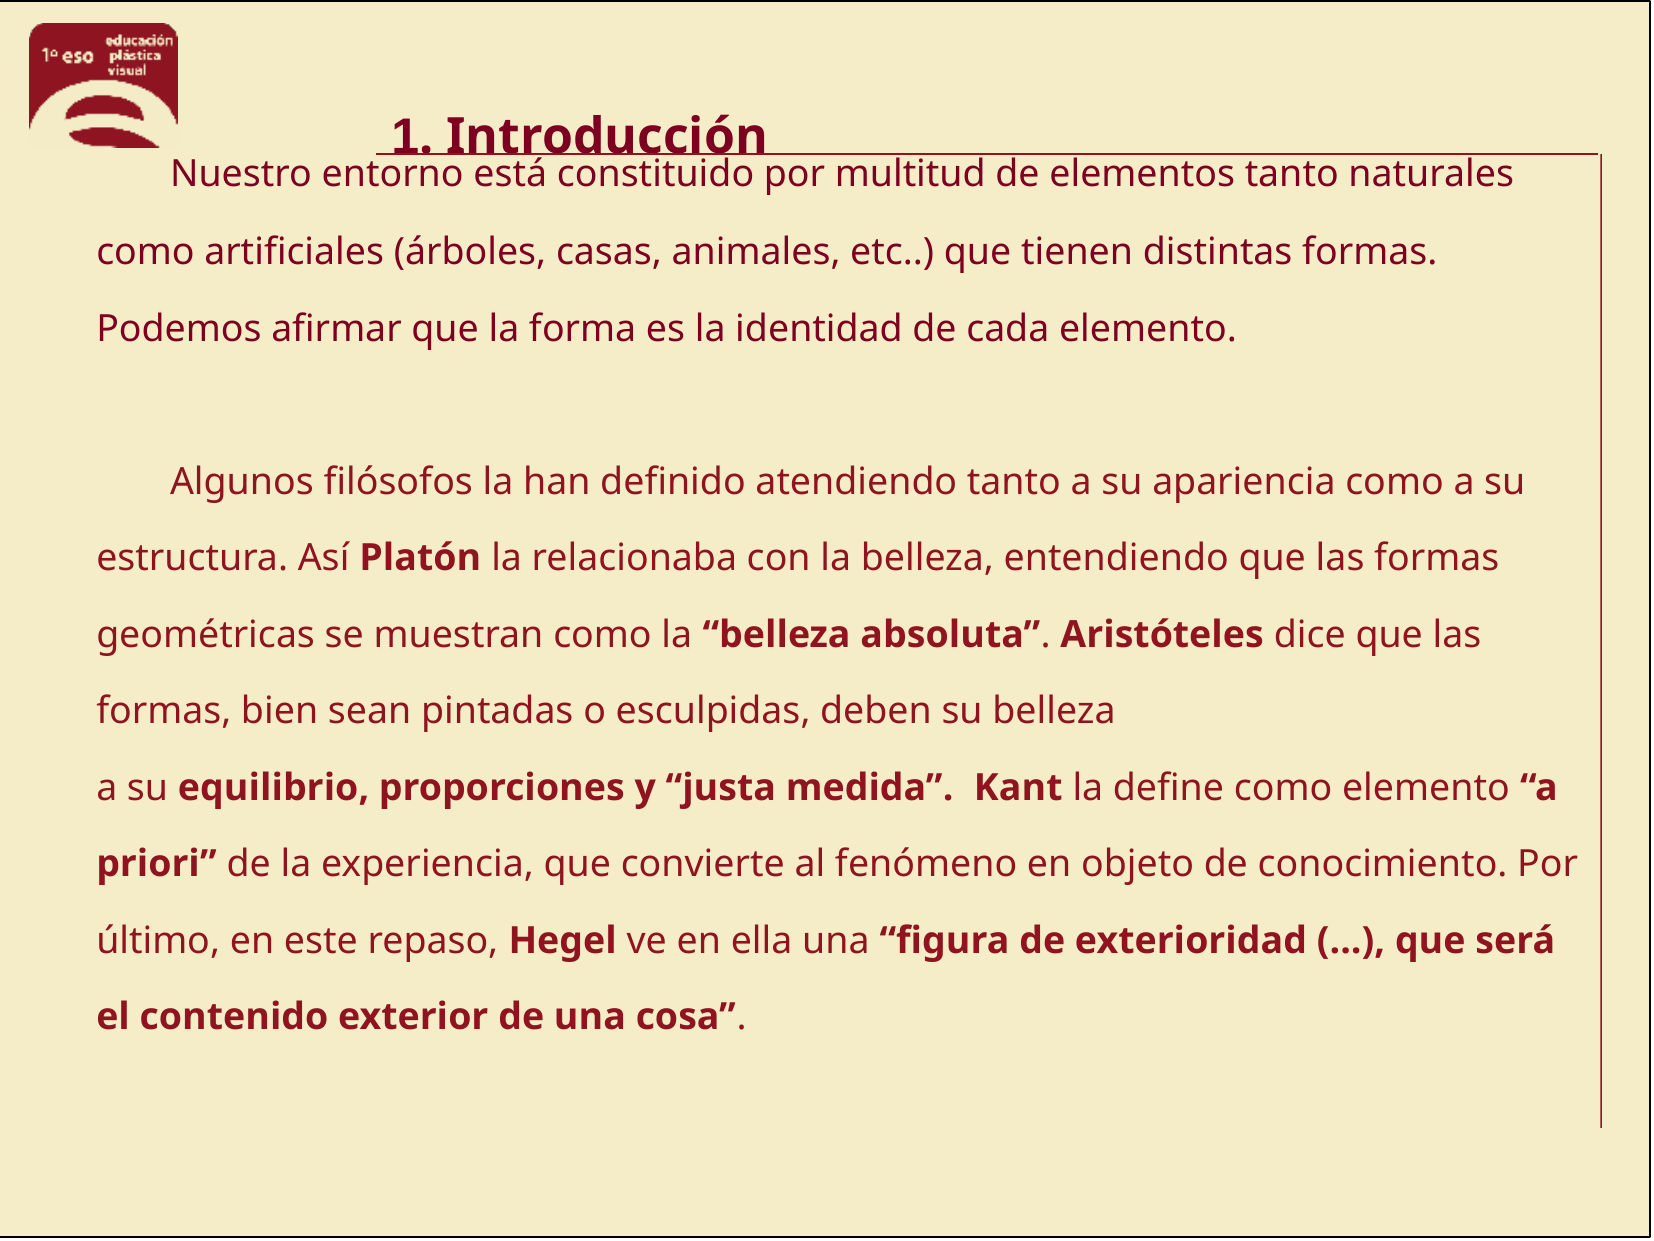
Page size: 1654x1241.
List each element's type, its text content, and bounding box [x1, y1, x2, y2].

picture [0, 0, 1654, 1241]
text_box Nuestro entorno está constituido por multitud de elementos tanto naturales como artificiales (árboles, casas, animales, etc..) que tienen distintas formas. Podemos afirmar que la forma es la identidad de cada elemento. Algunos filósofos la han definido atendiendo tanto a su apariencia como a su estructura. Así Platón la relacionaba con la belleza, entendiendo que las formas geométricas se muestran como la “belleza absoluta”. Aristóteles dice que las formas, bien sean pintadas o esculpidas, deben su belleza a su equilibrio, proporciones y “justa medida”. Kant la define como elemento “a priori” de la experiencia, que convierte al fenómeno en objeto de conocimiento. Por último, en este repaso, Hegel ve en ella una “figura de exterioridad (...), que será el contenido exterior de una cosa”. [96, 149, 1595, 1082]
text_box 1. Introducción [391, 86, 845, 148]
